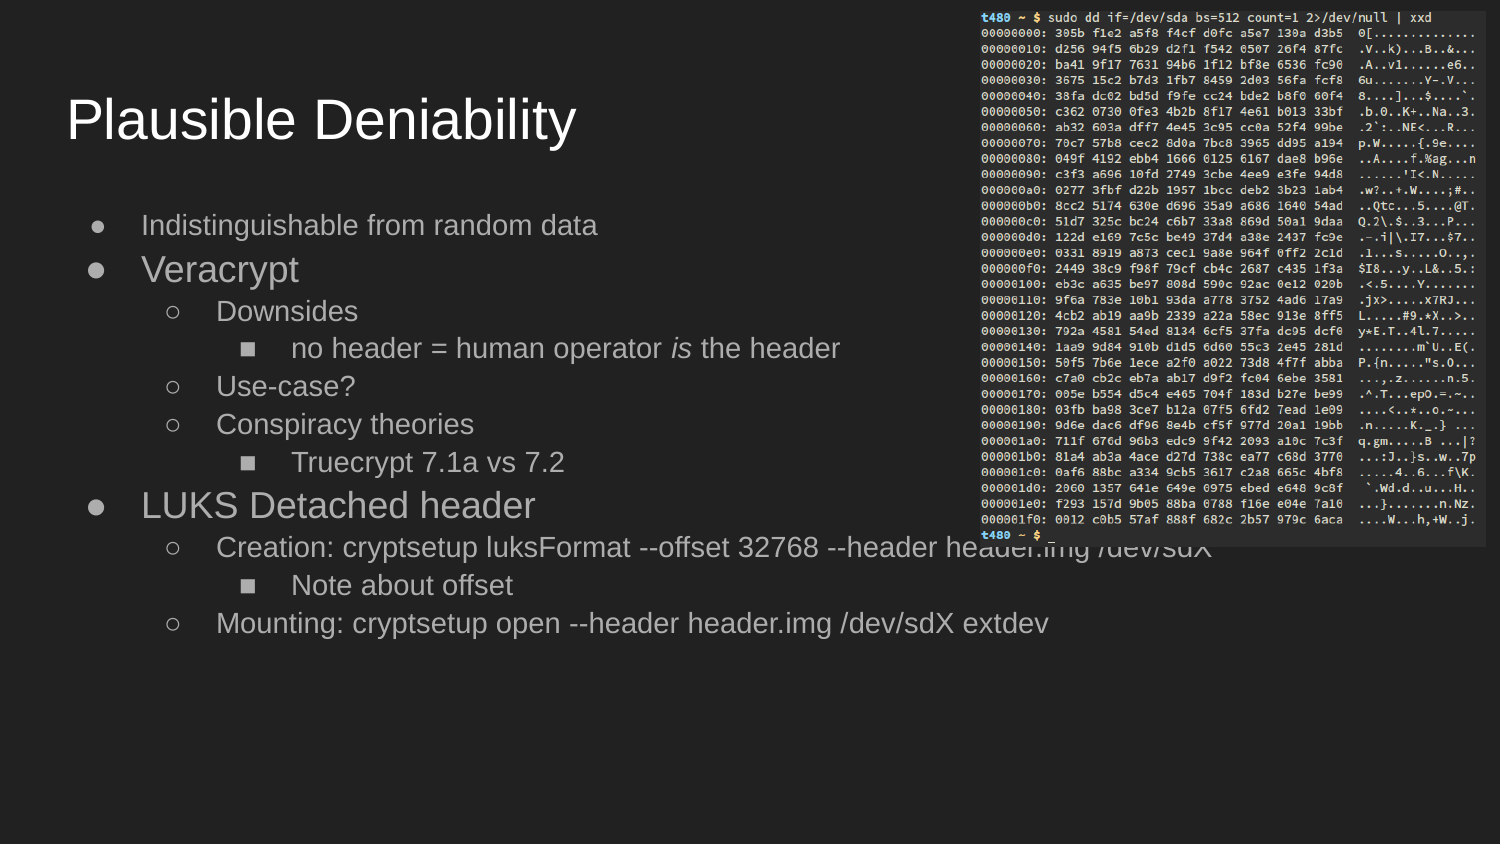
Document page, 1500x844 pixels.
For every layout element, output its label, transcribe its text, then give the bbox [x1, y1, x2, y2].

picture [980, 11, 1486, 547]
list Indistinguishable from random data Veracrypt Downsides no header = human operator is the header Use-case? Conspiracy theories Truecrypt 7.1a vs 7.2 LUKS Detached header Creation: cryptsetup luksFormat --offset 32768 --header header.img /dev/sdX Note about offset Mounting: cryptsetup open --header header.img /dev/sdX extdev [51, 189, 1449, 750]
title Plausible Deniability [51, 72, 980, 167]
